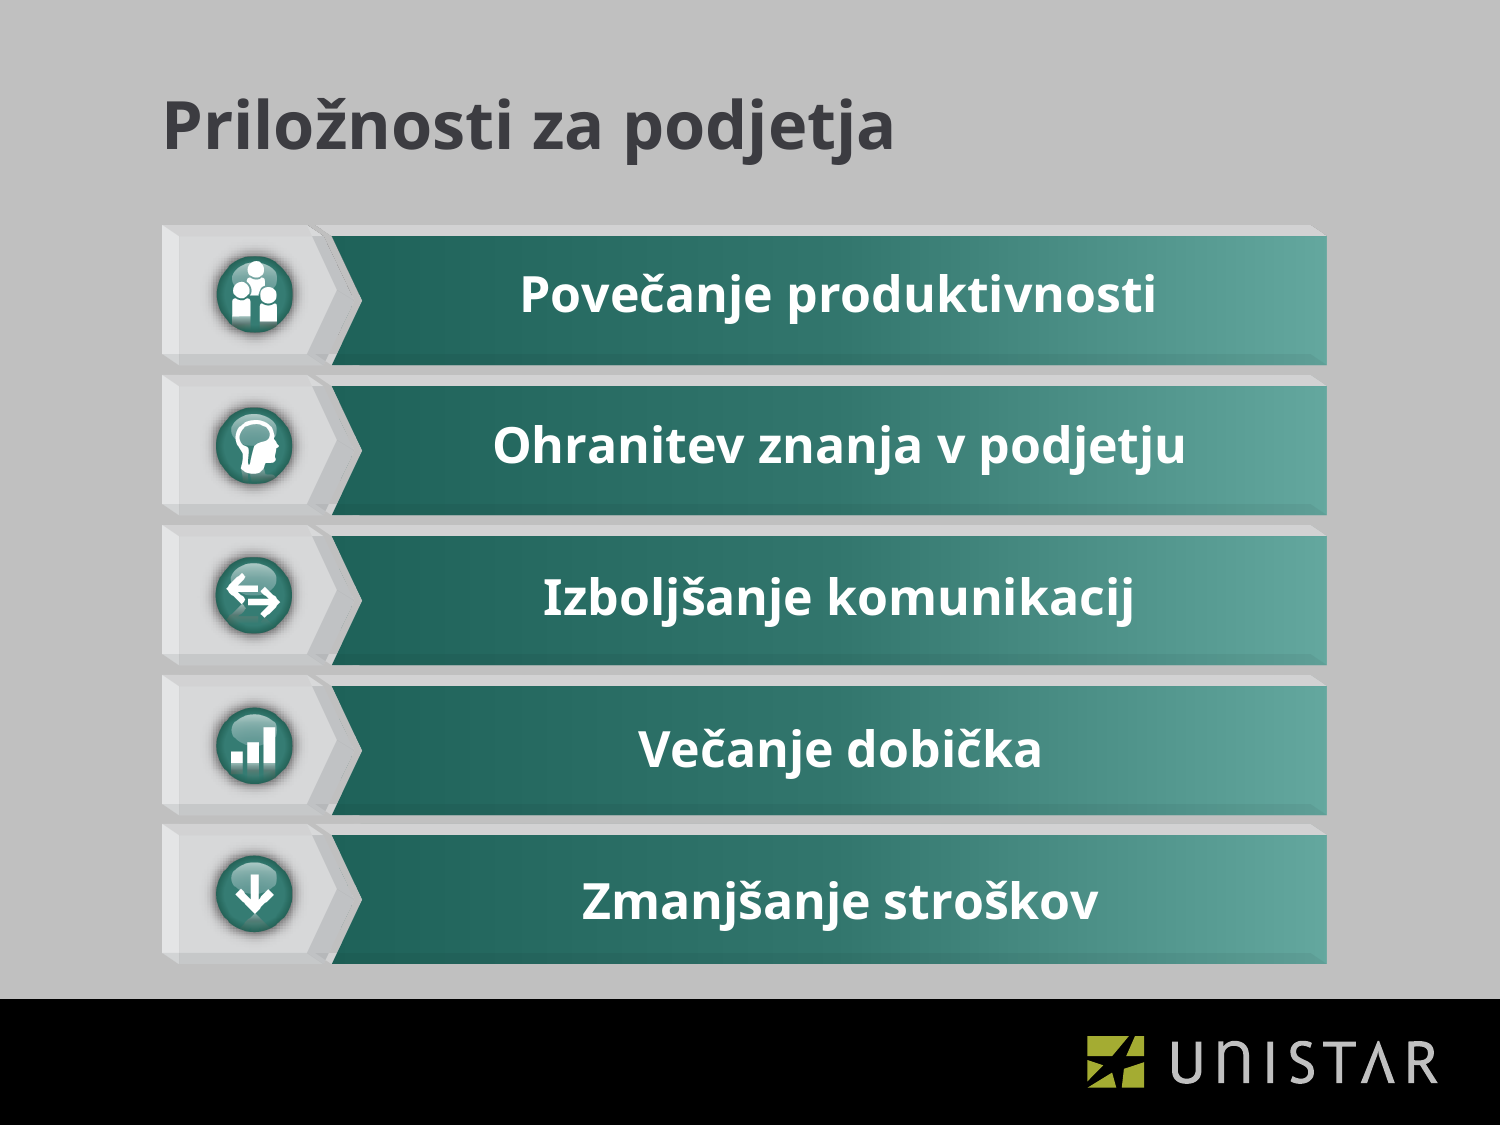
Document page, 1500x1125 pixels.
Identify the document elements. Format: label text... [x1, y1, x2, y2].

text_box Izboljšanje komunikacij [341, 536, 1339, 657]
text_box Zmanjšanje stroškov [339, 839, 1343, 960]
text_box Povečanje produktivnosti [341, 232, 1337, 353]
picture [162, 225, 1327, 964]
title Priložnosti za podjetja [161, 41, 1383, 205]
text_box Ohranitev znanja v podjetju [341, 384, 1339, 505]
text_box Večanje dobička [341, 688, 1341, 809]
